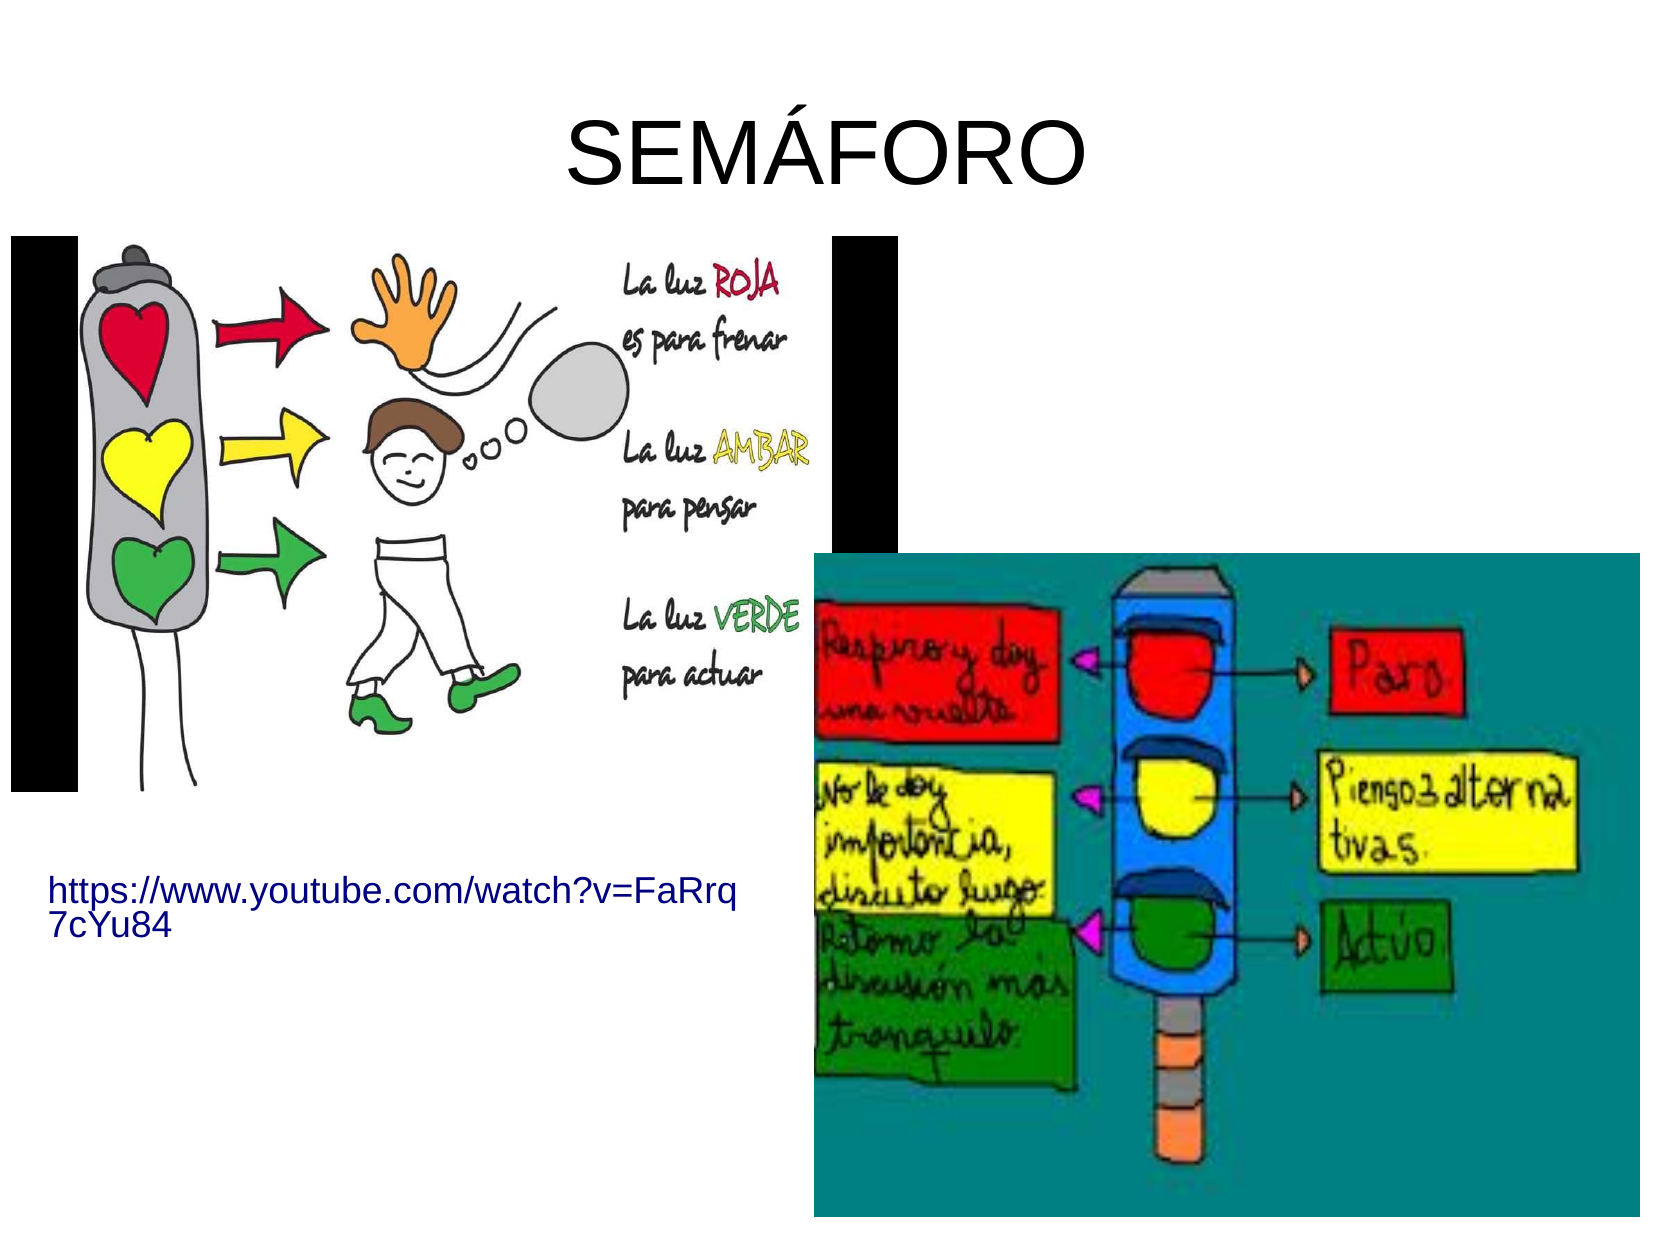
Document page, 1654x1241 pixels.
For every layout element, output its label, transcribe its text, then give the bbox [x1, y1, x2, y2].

picture [11, 236, 1640, 1217]
title SEMÁFORO [82, 49, 1571, 257]
text_box https://www.youtube.com/watch?v=FaRrq7cYu84 [32, 862, 756, 1087]
